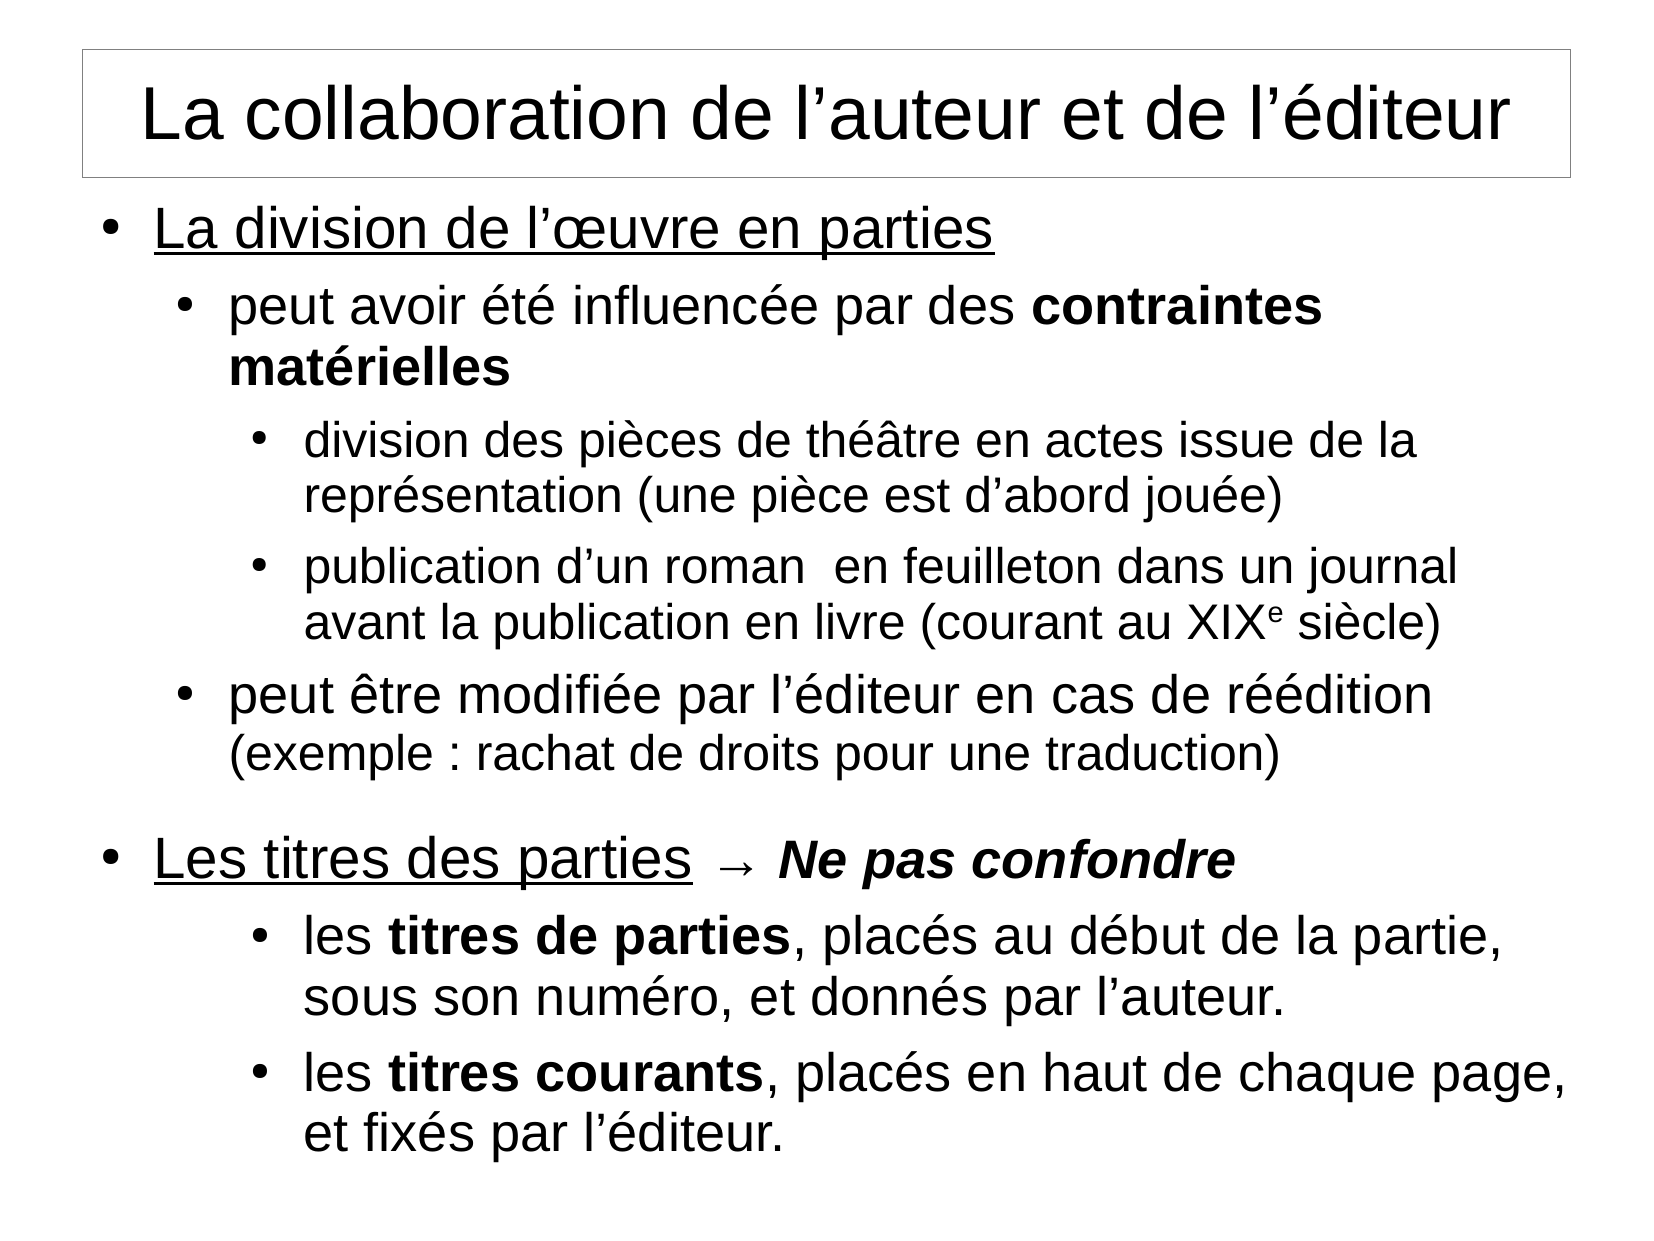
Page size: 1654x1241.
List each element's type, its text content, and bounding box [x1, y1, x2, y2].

title La collaboration de l’auteur et de l’éditeur [82, 49, 1571, 178]
list La division de l’œuvre en parties peut avoir été influencée par des contraintes matérielles division des pièces de théâtre en actes issue de la représentation (une pièce est d’abord jouée) publication d’un roman en feuilleton dans un journal avant la publication en livre (courant au XIXe siècle) peut être modifiée par l’éditeur en cas de réédition (exemple : rachat de droits pour une traduction) Les titres des parties → Ne pas confondre les titres de parties, placés au début de la partie, sous son numéro, et donnés par l’auteur. les titres courants, placés en haut de chaque page, et fixés par l’éditeur. [82, 195, 1571, 1172]
